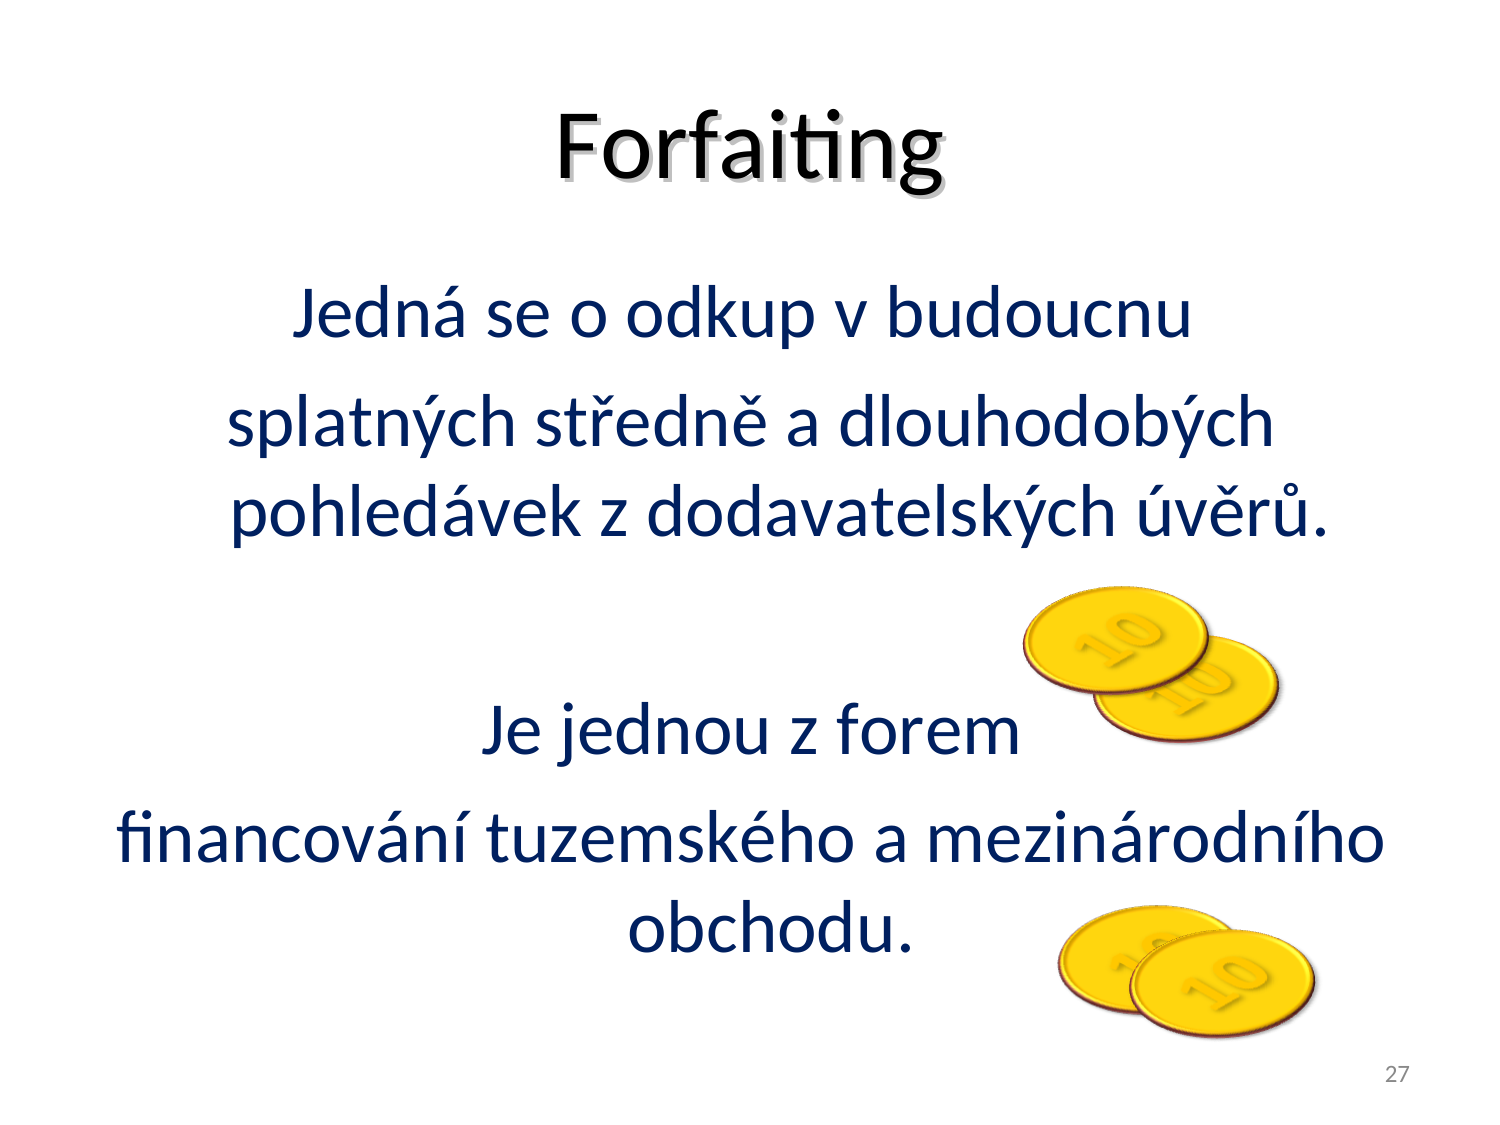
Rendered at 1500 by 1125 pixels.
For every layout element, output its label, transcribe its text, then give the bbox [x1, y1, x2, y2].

picture [964, 553, 1343, 782]
list Jedná se o odkup v budoucnu splatných středně a dlouhodobých pohledávek z dodavatelských úvěrů. Je jednou z forem financování tuzemského a mezinárodního obchodu. [76, 255, 1427, 1085]
picture [999, 872, 1379, 1077]
text_box <číslo> [1074, 1042, 1426, 1103]
title Forfaiting [75, 45, 1426, 233]
